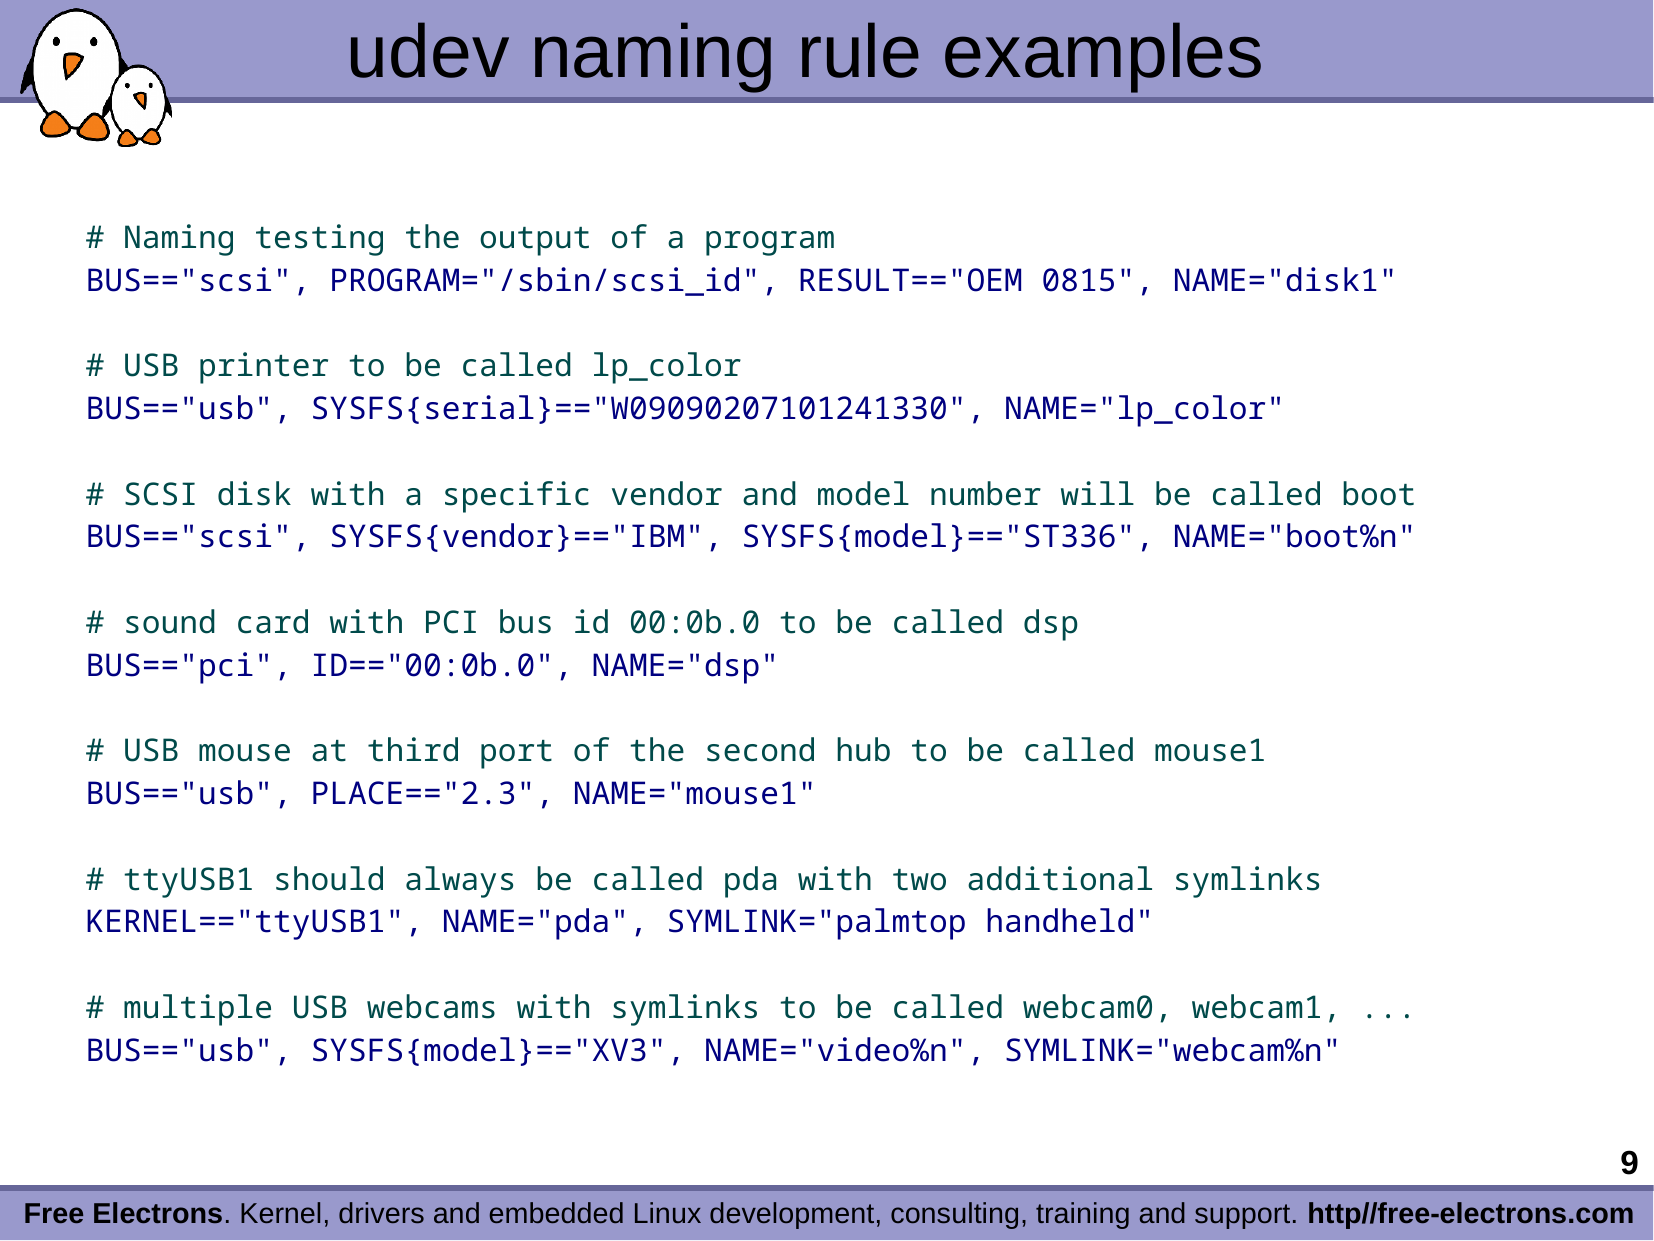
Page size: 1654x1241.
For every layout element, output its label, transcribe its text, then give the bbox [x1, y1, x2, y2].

title udev naming rule examples [60, 0, 1551, 103]
list # Naming testing the output of a program BUS=="scsi", PROGRAM="/sbin/scsi_id", RESULT=="OEM 0815", NAME="disk1" # USB printer to be called lp_color BUS=="usb", SYSFS{serial}=="W09090207101241330", NAME="lp_color" # SCSI disk with a specific vendor and model number will be called boot BUS=="scsi", SYSFS{vendor}=="IBM", SYSFS{model}=="ST336", NAME="boot%n" # sound card with PCI bus id 00:0b.0 to be called dsp BUS=="pci", ID=="00:0b.0", NAME="dsp" # USB mouse at third port of the second hub to be called mouse1 BUS=="usb", PLACE=="2.3", NAME="mouse1" # ttyUSB1 should always be called pda with two additional symlinks KERNEL=="ttyUSB1", NAME="pda", SYMLINK="palmtop handheld" # multiple USB webcams with symlinks to be called webcam0, webcam1, ... BUS=="usb", SYSFS{model}=="XV3", NAME="video%n", SYMLINK="webcam%n" [85, 215, 1534, 1019]
picture [20, 8, 172, 147]
